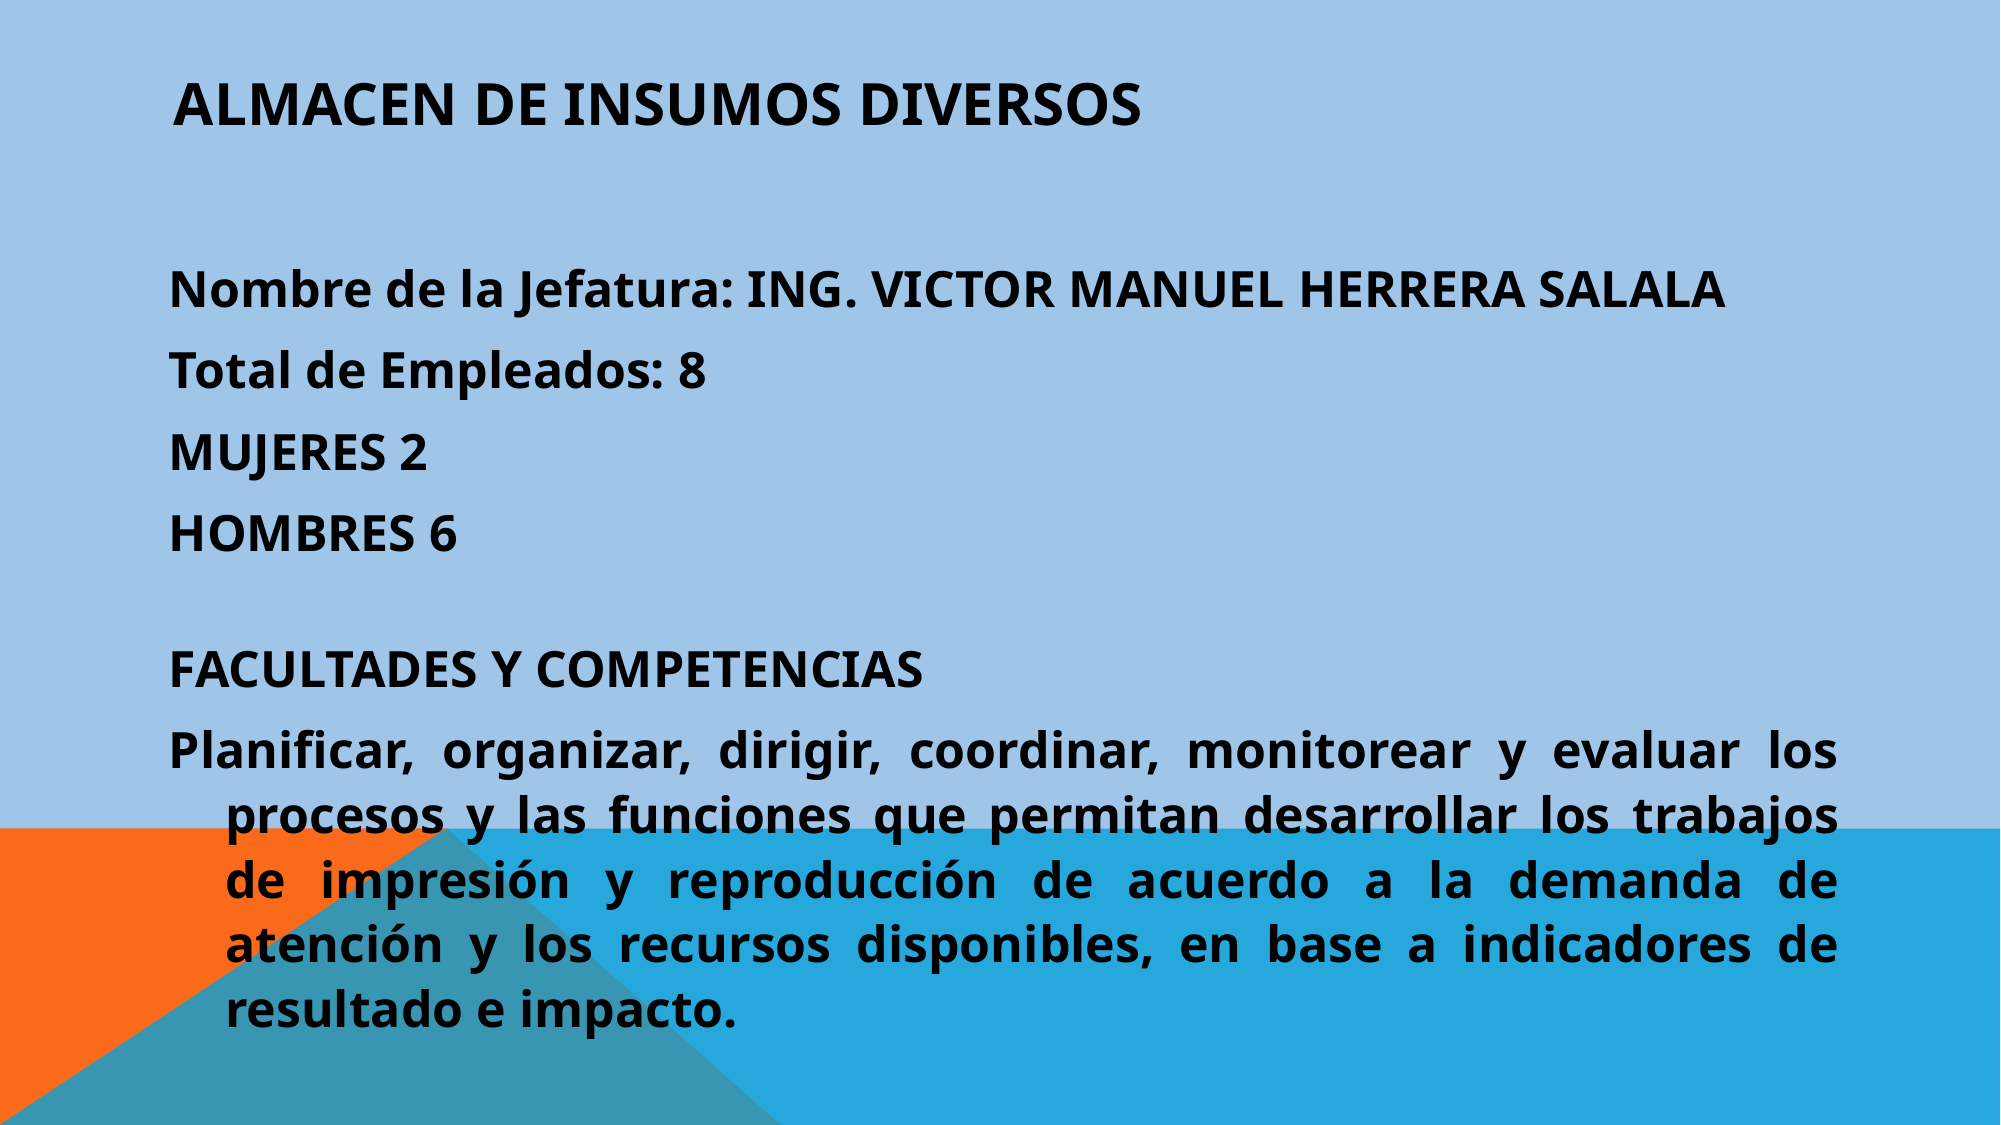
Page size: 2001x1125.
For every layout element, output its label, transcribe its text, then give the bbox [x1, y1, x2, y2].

text_box ALMACEN DE INSUMOS DIVERSOS [159, 59, 1860, 229]
text_box Nombre de la Jefatura: ING. VICTOR MANUEL HERRERA SALALA Total de Empleados: 8 MUJERES 2 HOMBRES 6 FACULTADES Y COMPETENCIAS Planificar, organizar, dirigir, coordinar, monitorear y evaluar los procesos y las funciones que permitan desarrollar los trabajos de impresión y reproducción de acuerdo a la demanda de atención y los recursos disponibles, en base a indicadores de resultado e impacto. [154, 244, 1855, 956]
